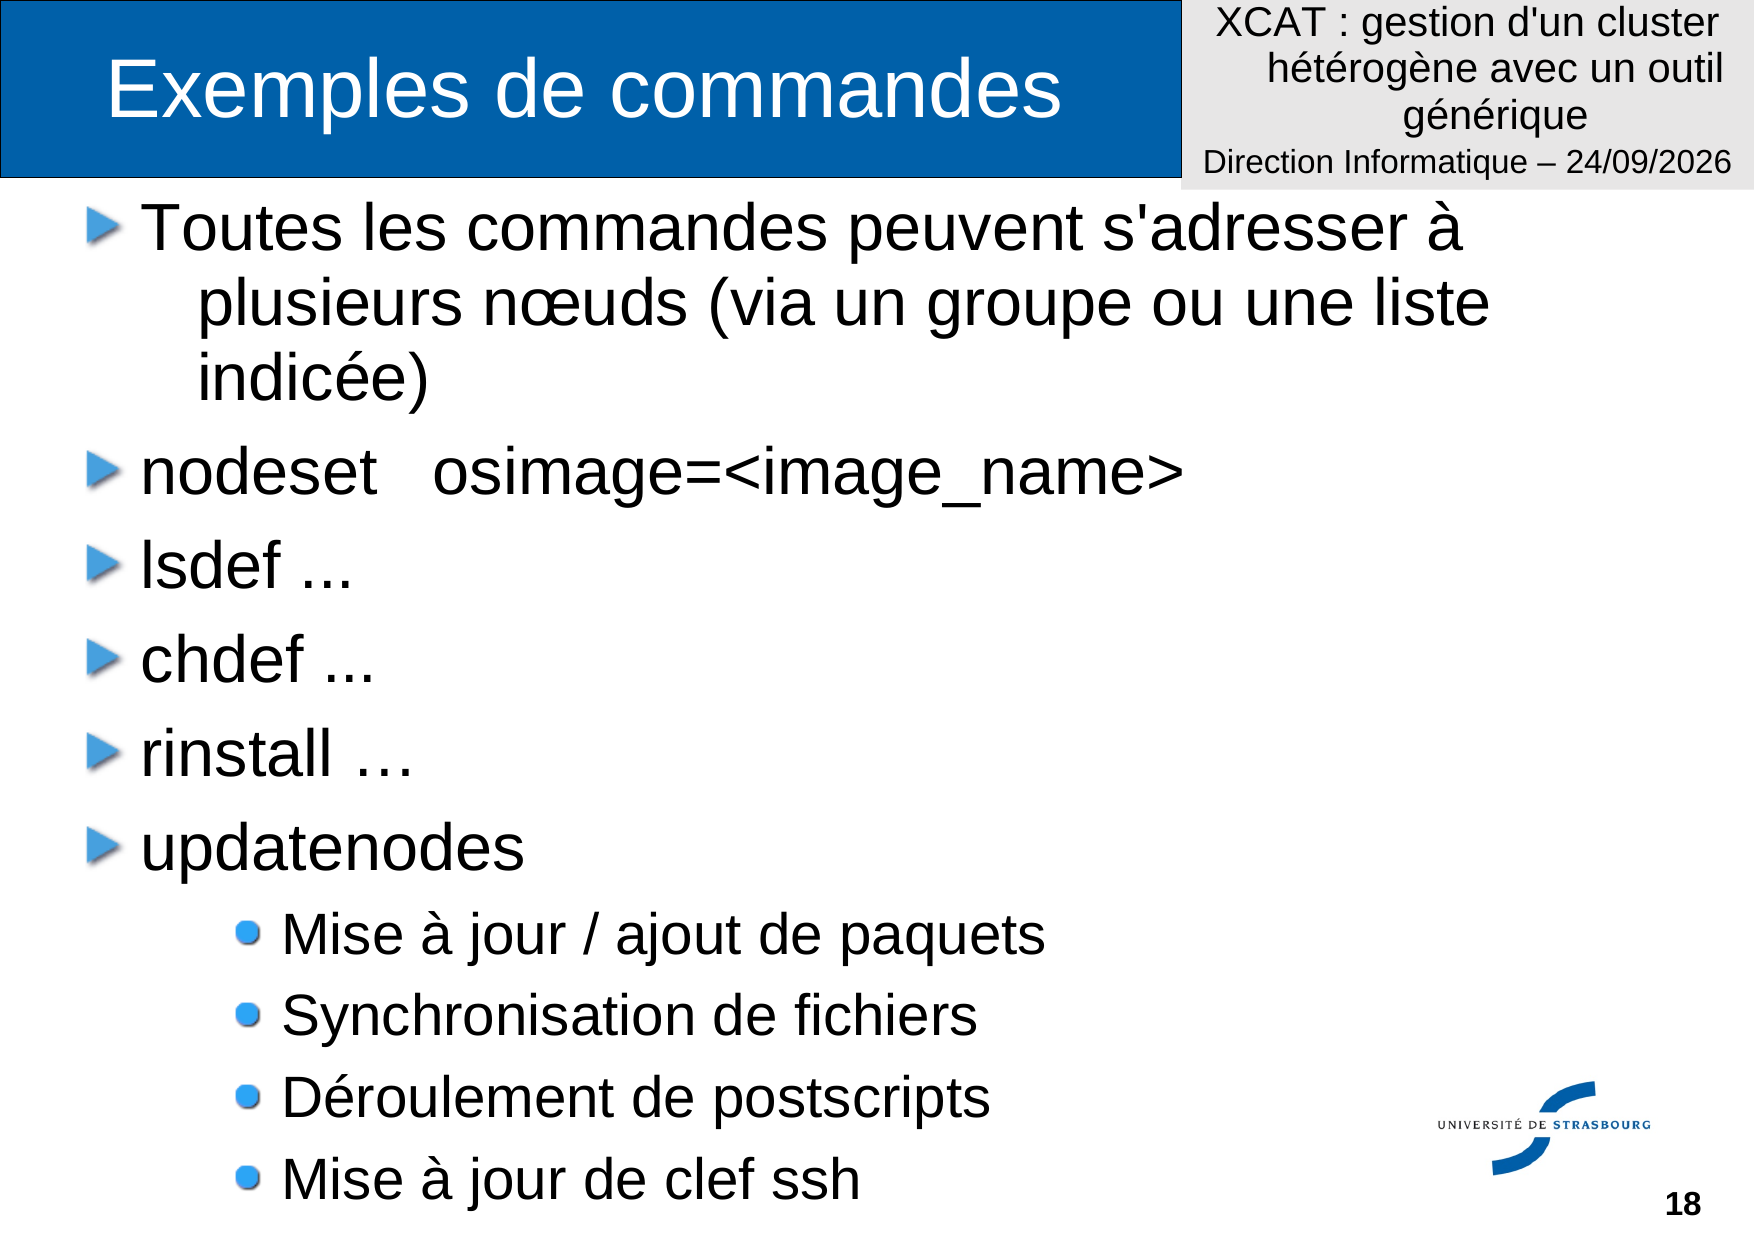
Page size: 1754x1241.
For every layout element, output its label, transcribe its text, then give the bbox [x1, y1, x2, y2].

list Toutes les commandes peuvent s'adresser à plusieurs nœuds (via un groupe ou une liste indicée) nodeset osimage=<image_name> lsdef ... chdef ... rinstall … updatenodes Mise à jour / ajout de paquets Synchronisation de fichiers Déroulement de postscripts Mise à jour de clef ssh [84, 190, 1663, 1212]
title Exemples de commandes [0, 0, 1169, 178]
picture [1381, 1033, 1707, 1223]
